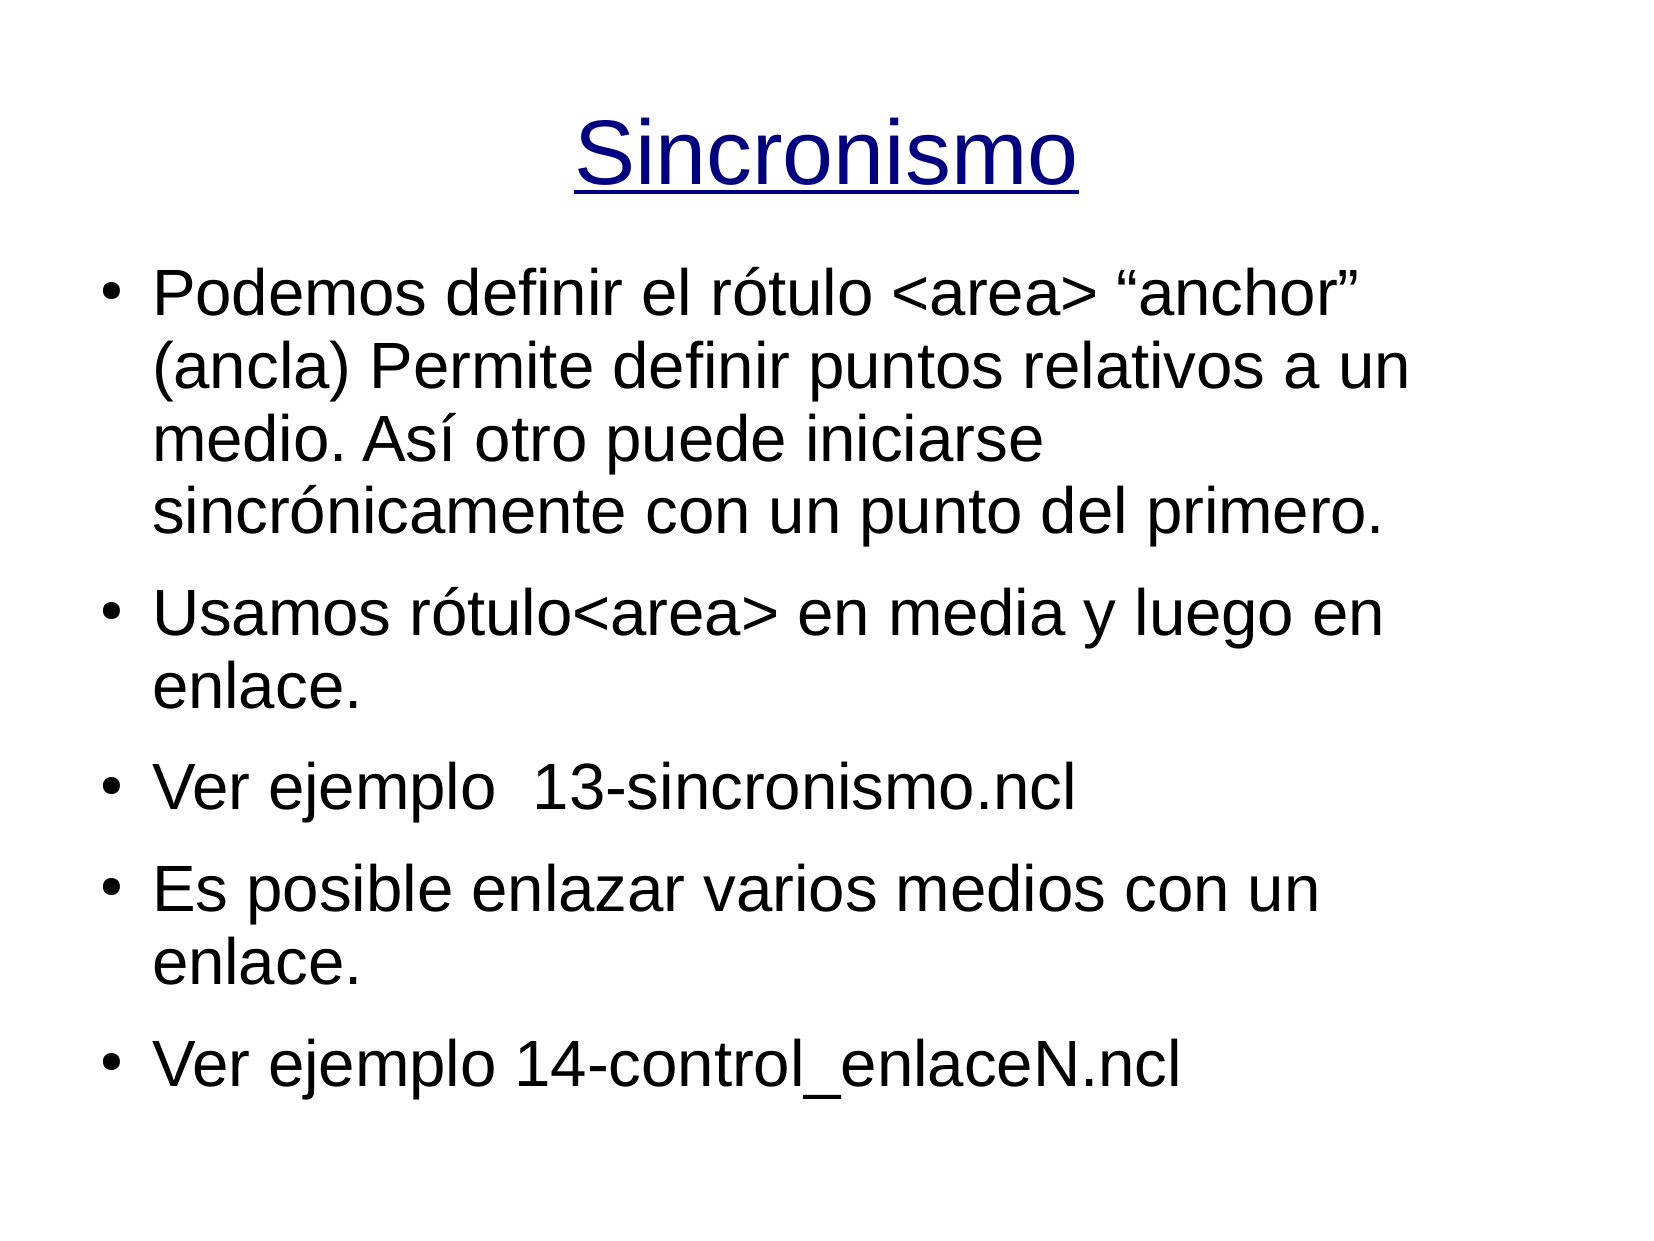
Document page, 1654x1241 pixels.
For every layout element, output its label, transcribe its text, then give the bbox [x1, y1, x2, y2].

title Sincronismo [82, 49, 1571, 257]
list Podemos definir el rótulo <area> “anchor” (ancla) Permite definir puntos relativos a un medio. Así otro puede iniciarse sincrónicamente con un punto del primero. Usamos rótulo<area> en media y luego en enlace. Ver ejemplo 13-sincronismo.ncl Es posible enlazar varios medios con un enlace. Ver ejemplo 14-control_enlaceN.ncl [82, 256, 1538, 1105]
